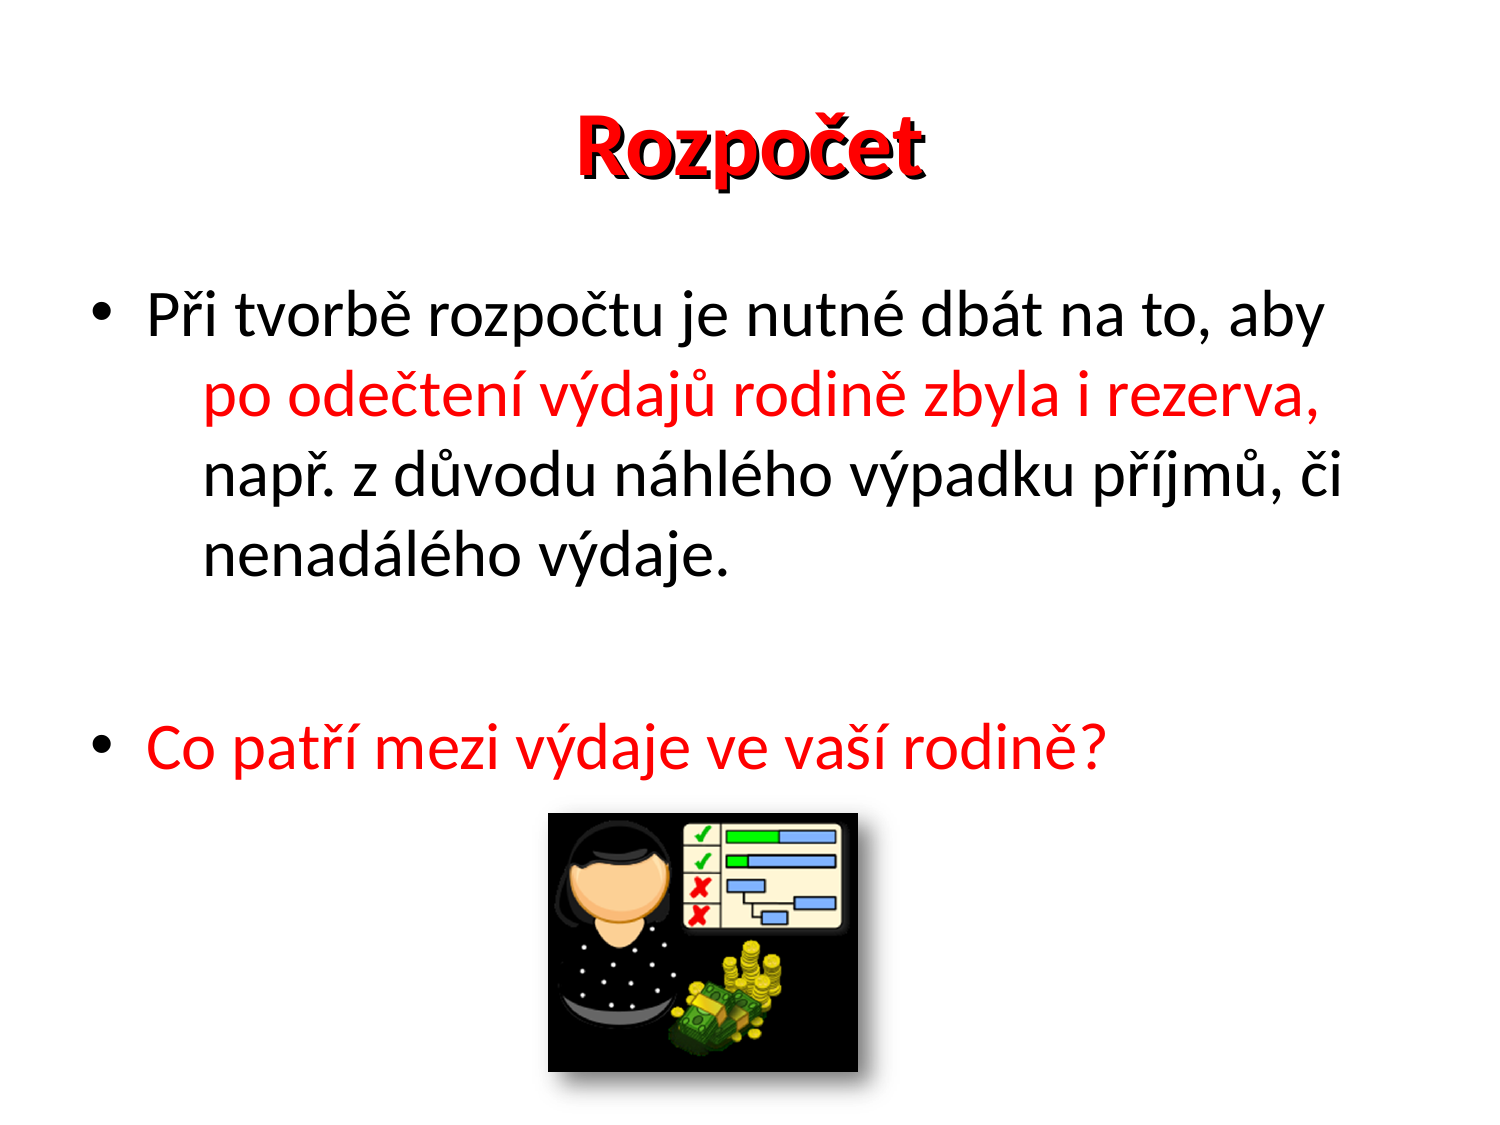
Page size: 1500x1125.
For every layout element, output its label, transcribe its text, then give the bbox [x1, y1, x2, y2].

title Rozpočet [75, 45, 1426, 233]
list Při tvorbě rozpočtu je nutné dbát na to, aby po odečtení výdajů rodině zbyla i rezerva, např. z důvodu náhlého výpadku příjmů, či nenadálého výdaje. Co patří mezi výdaje ve vaší rodině? [75, 262, 1426, 1005]
picture [525, 790, 904, 1118]
